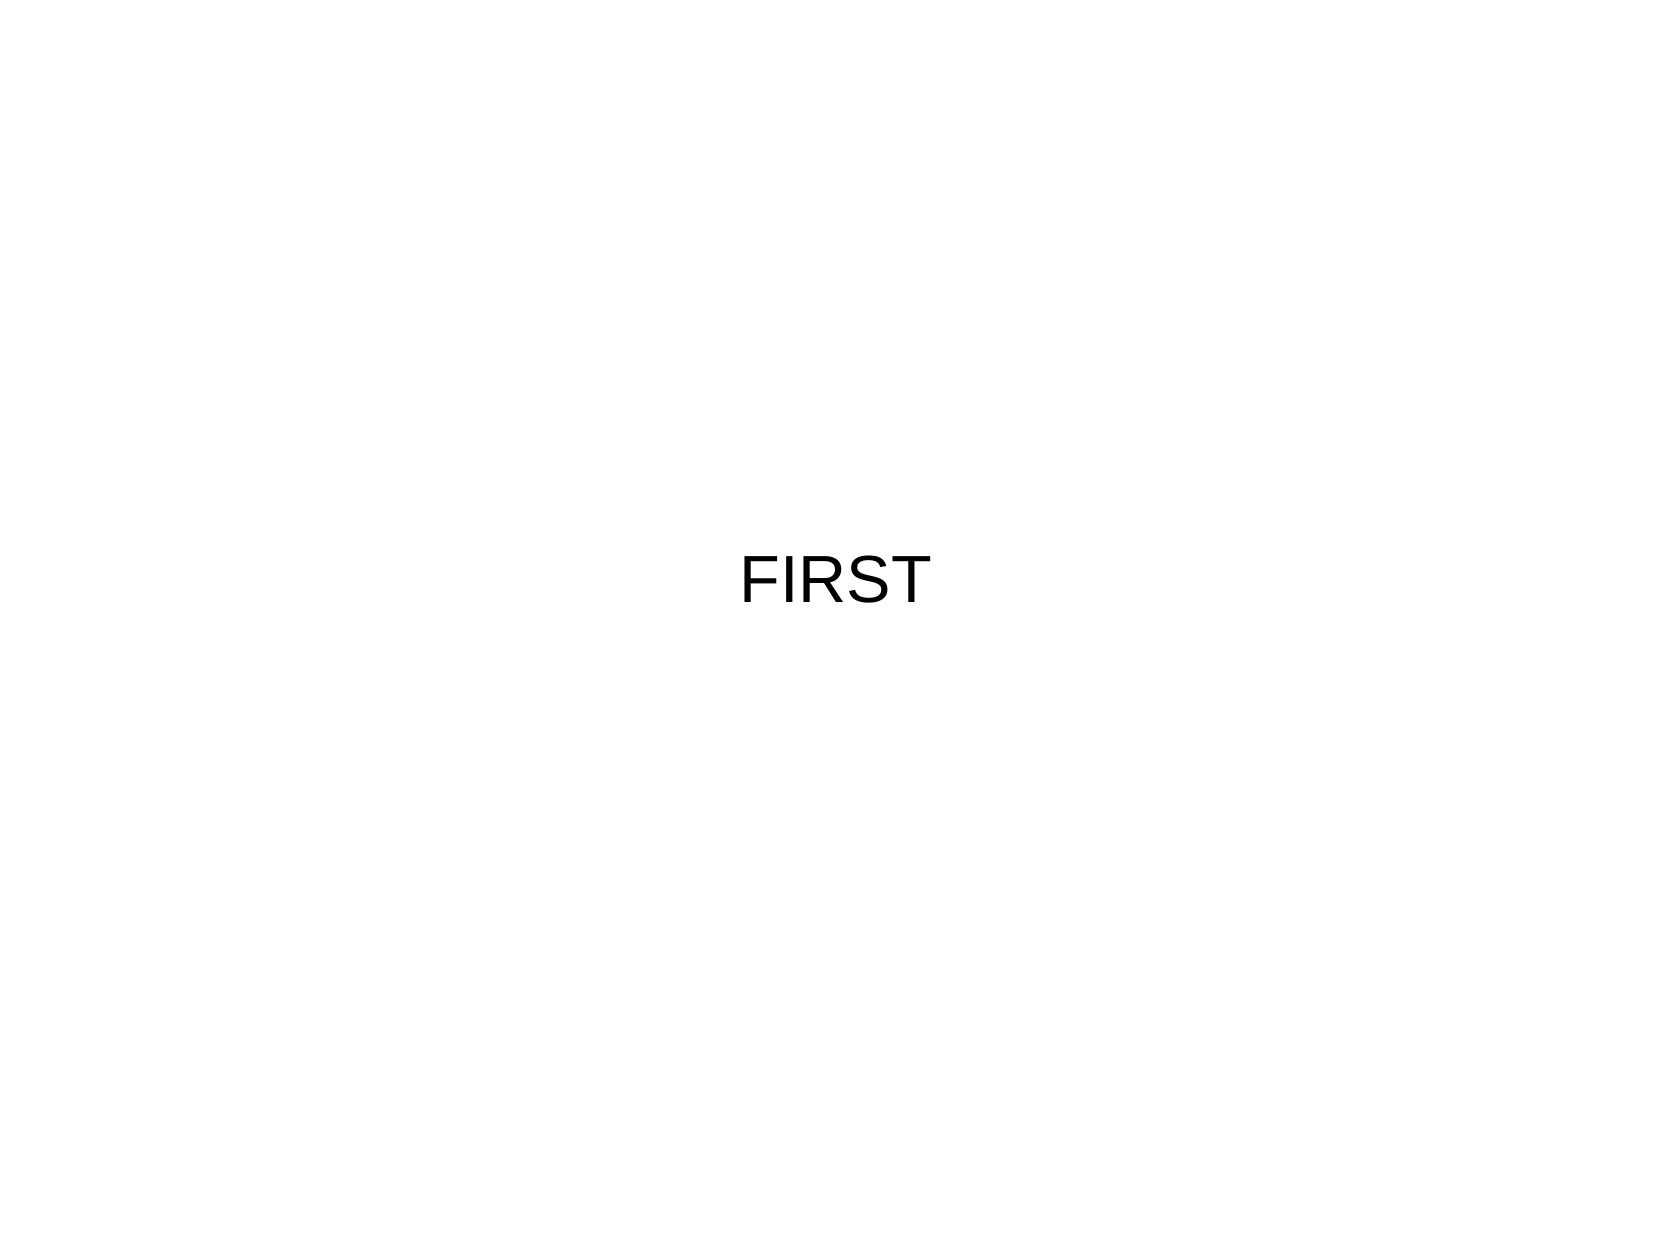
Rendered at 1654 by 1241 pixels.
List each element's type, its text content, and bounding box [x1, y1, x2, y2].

subtitle FIRST [82, 49, 1571, 1109]
